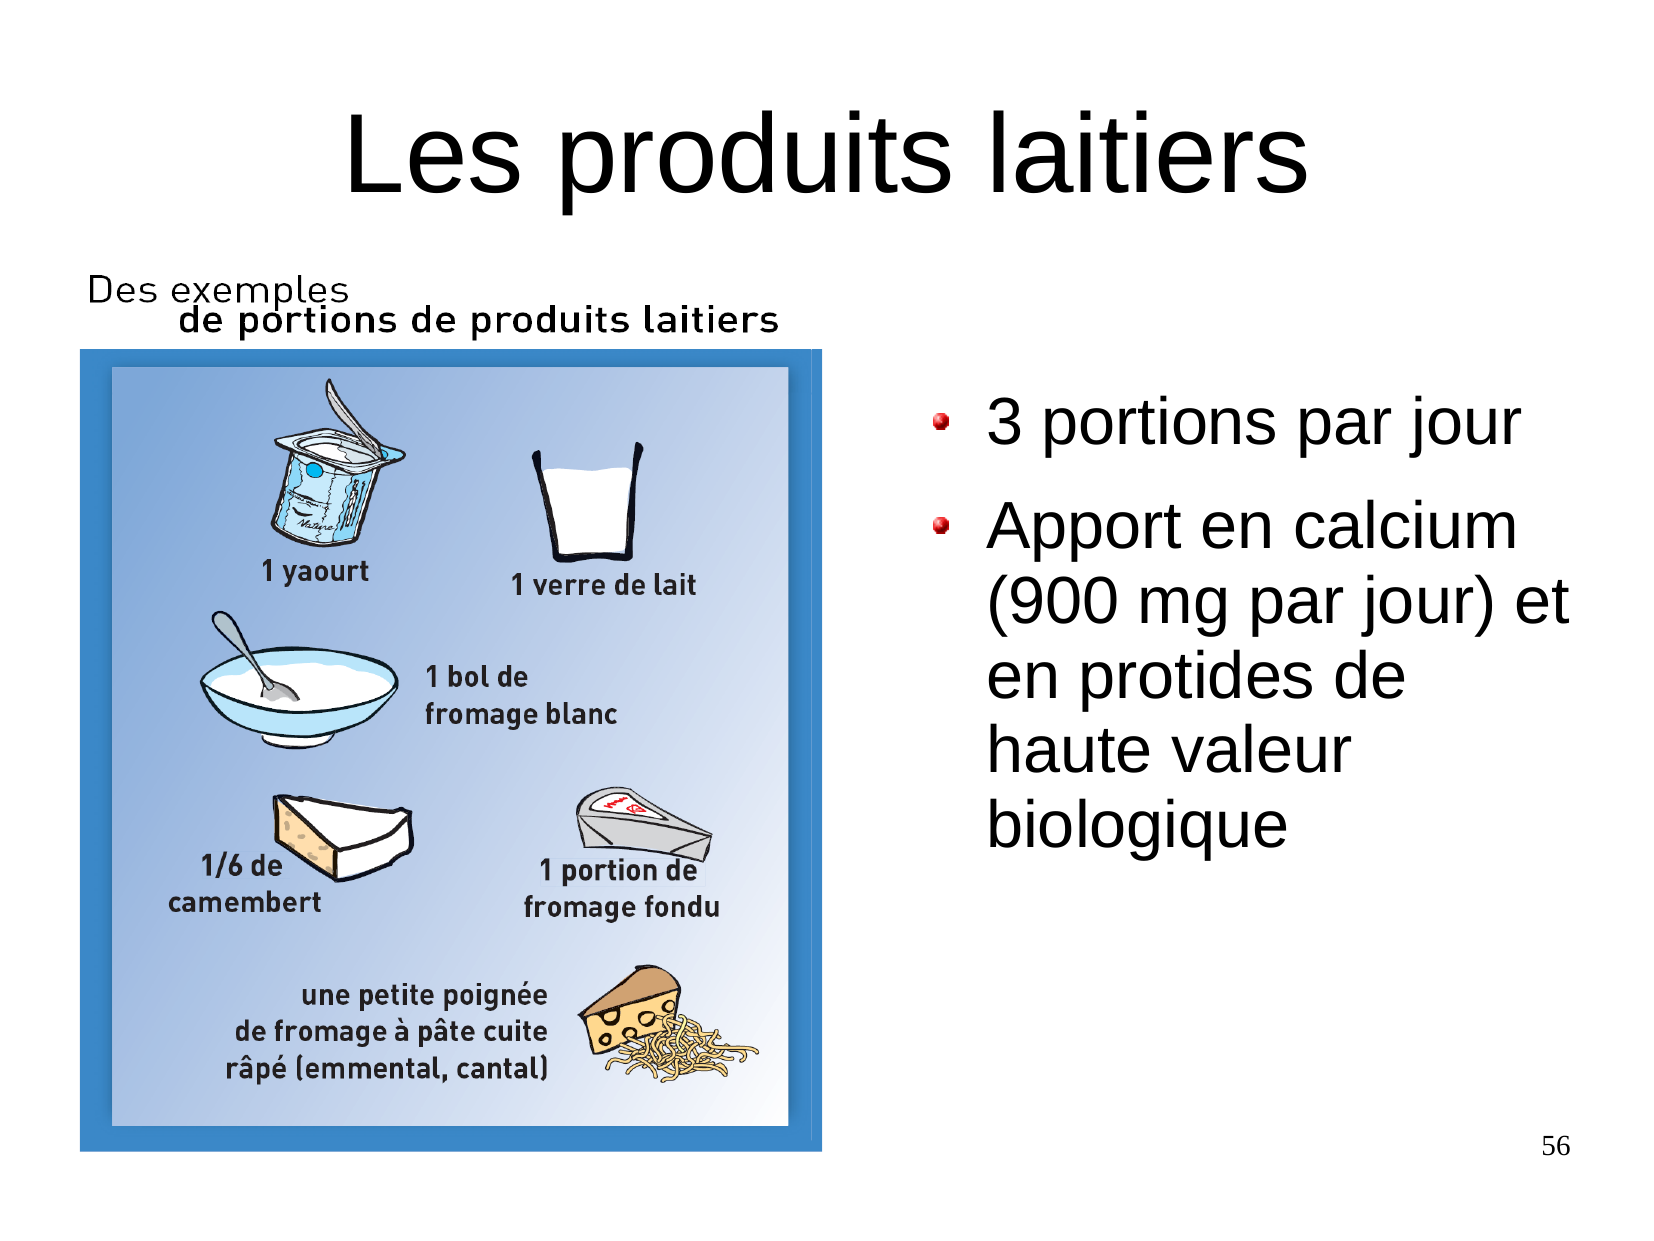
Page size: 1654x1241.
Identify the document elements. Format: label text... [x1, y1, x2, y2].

title Les produits laitiers [82, 49, 1571, 257]
picture [64, 271, 835, 1158]
list 3 portions par jour Apport en calcium (900 mg par jour) et en protides de haute valeur biologique [915, 383, 1572, 1072]
